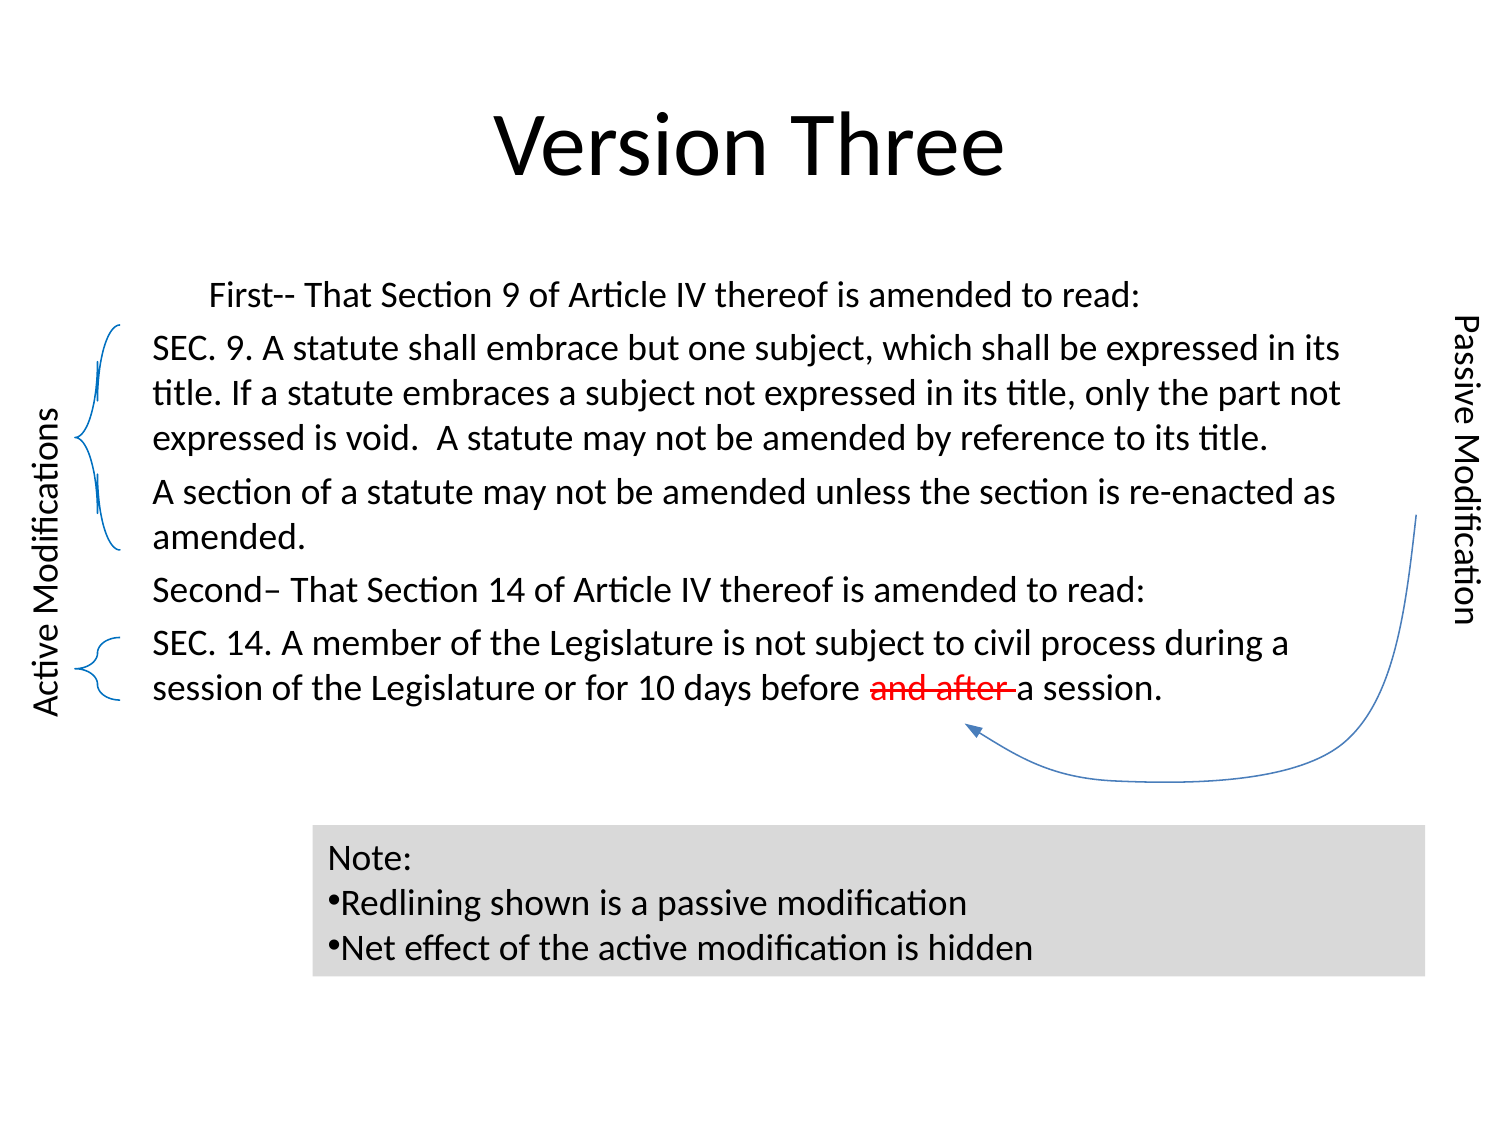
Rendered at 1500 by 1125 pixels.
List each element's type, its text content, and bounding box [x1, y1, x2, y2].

list First-- That Section 9 of Article IV thereof is amended to read: SEC. 9. A statute shall embrace but one subject, which shall be expressed in its title. If a statute embraces a subject not expressed in its title, only the part not expressed is void. A statute may not be amended by reference to its title. A section of a statute may not be amended unless the section is re-enacted as amended. Second– That Section 14 of Article IV thereof is amended to read: SEC. 14. A member of the Legislature is not subject to civil process during a session of the Legislature or for 10 days before and after a session. [137, 262, 1426, 1005]
text_box Passive Modification [1439, 299, 1500, 751]
text_box Note: Redlining shown is a passive modification Net effect of the active modification is hidden [312, 825, 1426, 977]
text_box Active Modifications [12, 325, 76, 801]
title Version Three [75, 45, 1426, 233]
